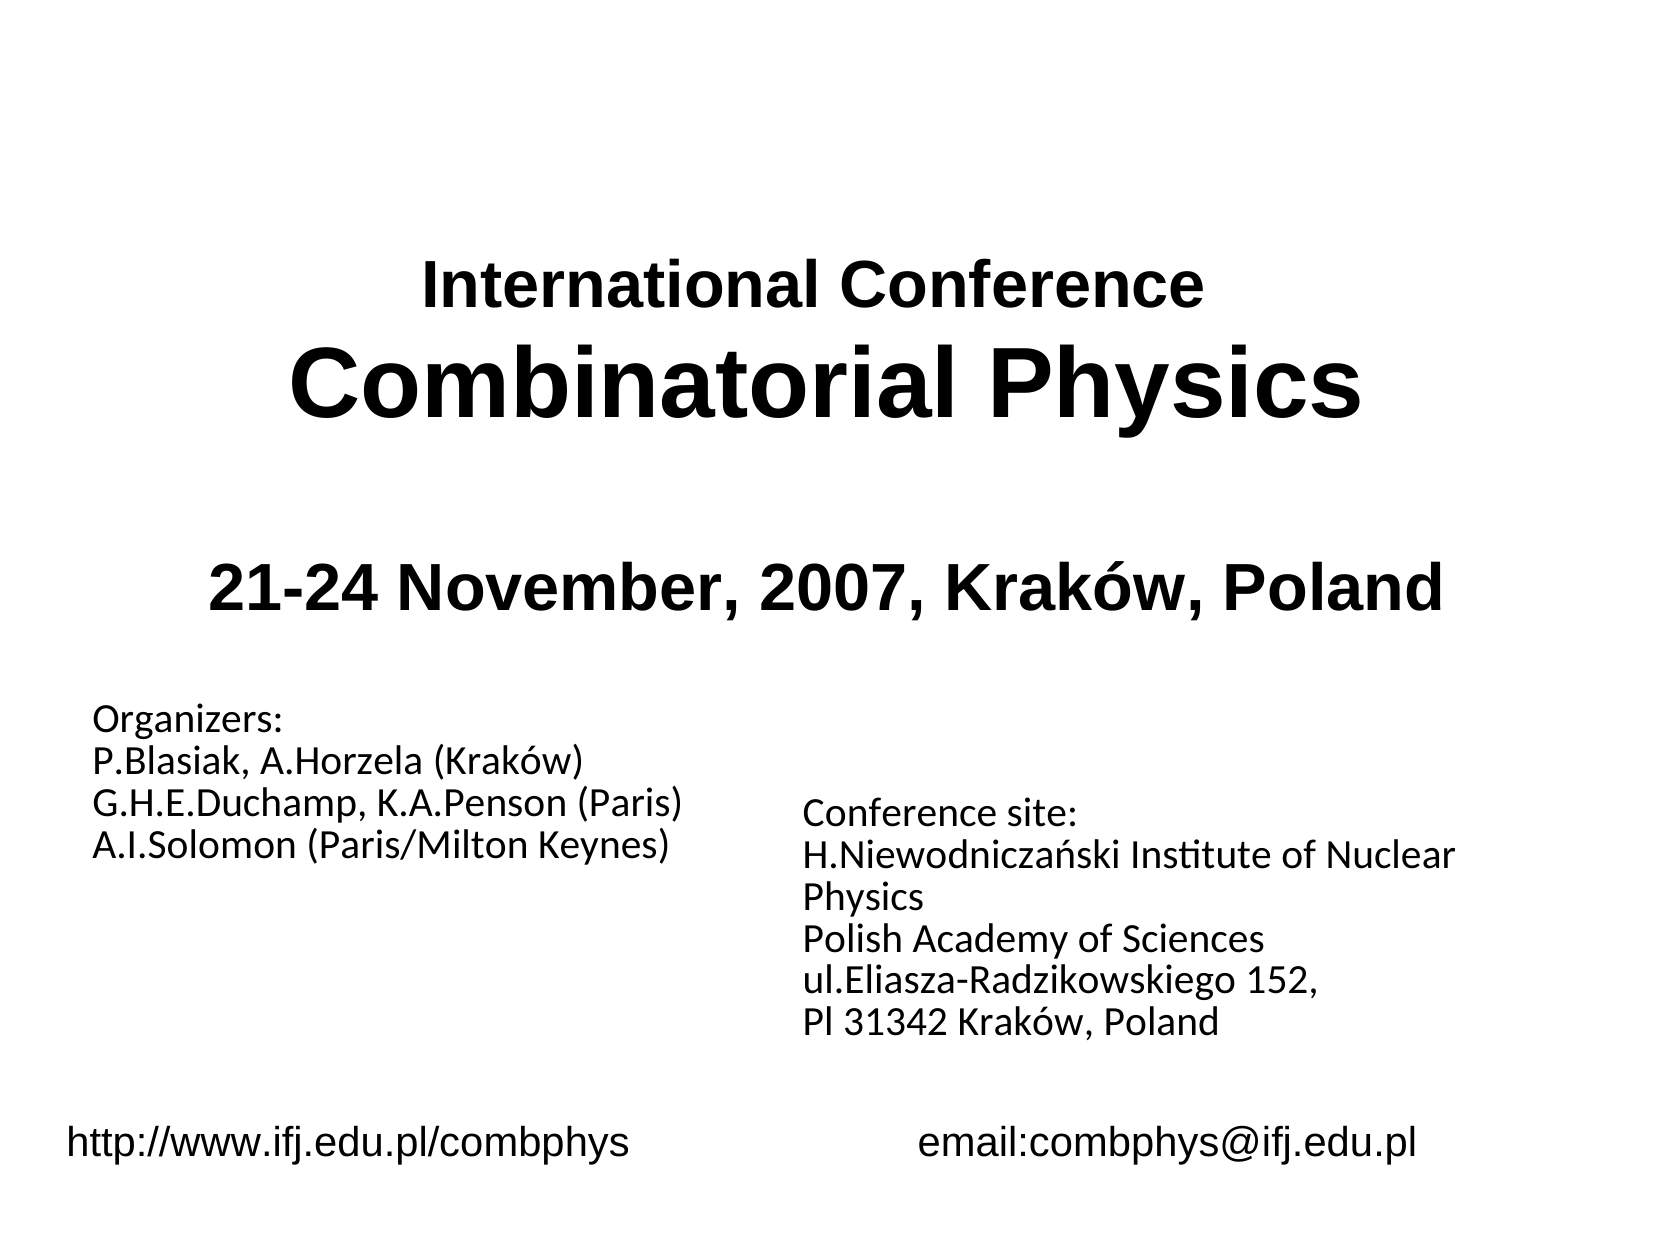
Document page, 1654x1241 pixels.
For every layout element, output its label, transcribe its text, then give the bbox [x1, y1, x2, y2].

title International Conference Combinatorial Physics 21-24 November, 2007, Kraków, Poland [124, 53, 1530, 945]
text_box Organizers: P.Blasiak, A.Horzela (Kraków) G.H.E.Duchamp, K.A.Penson (Paris) A.I.Solomon (Paris/Milton Keynes) [77, 693, 724, 919]
text_box http://www.ifj.edu.pl/combphys email:combphys@ifj.edu.pl [51, 1110, 1615, 1173]
text_box Conference site: H.Niewodniczański Institute of Nuclear Physics Polish Academy of Sciences ul.Eliasza-Radzikowskiego 152, Pl 31342 Kraków, Poland [787, 787, 1602, 1054]
